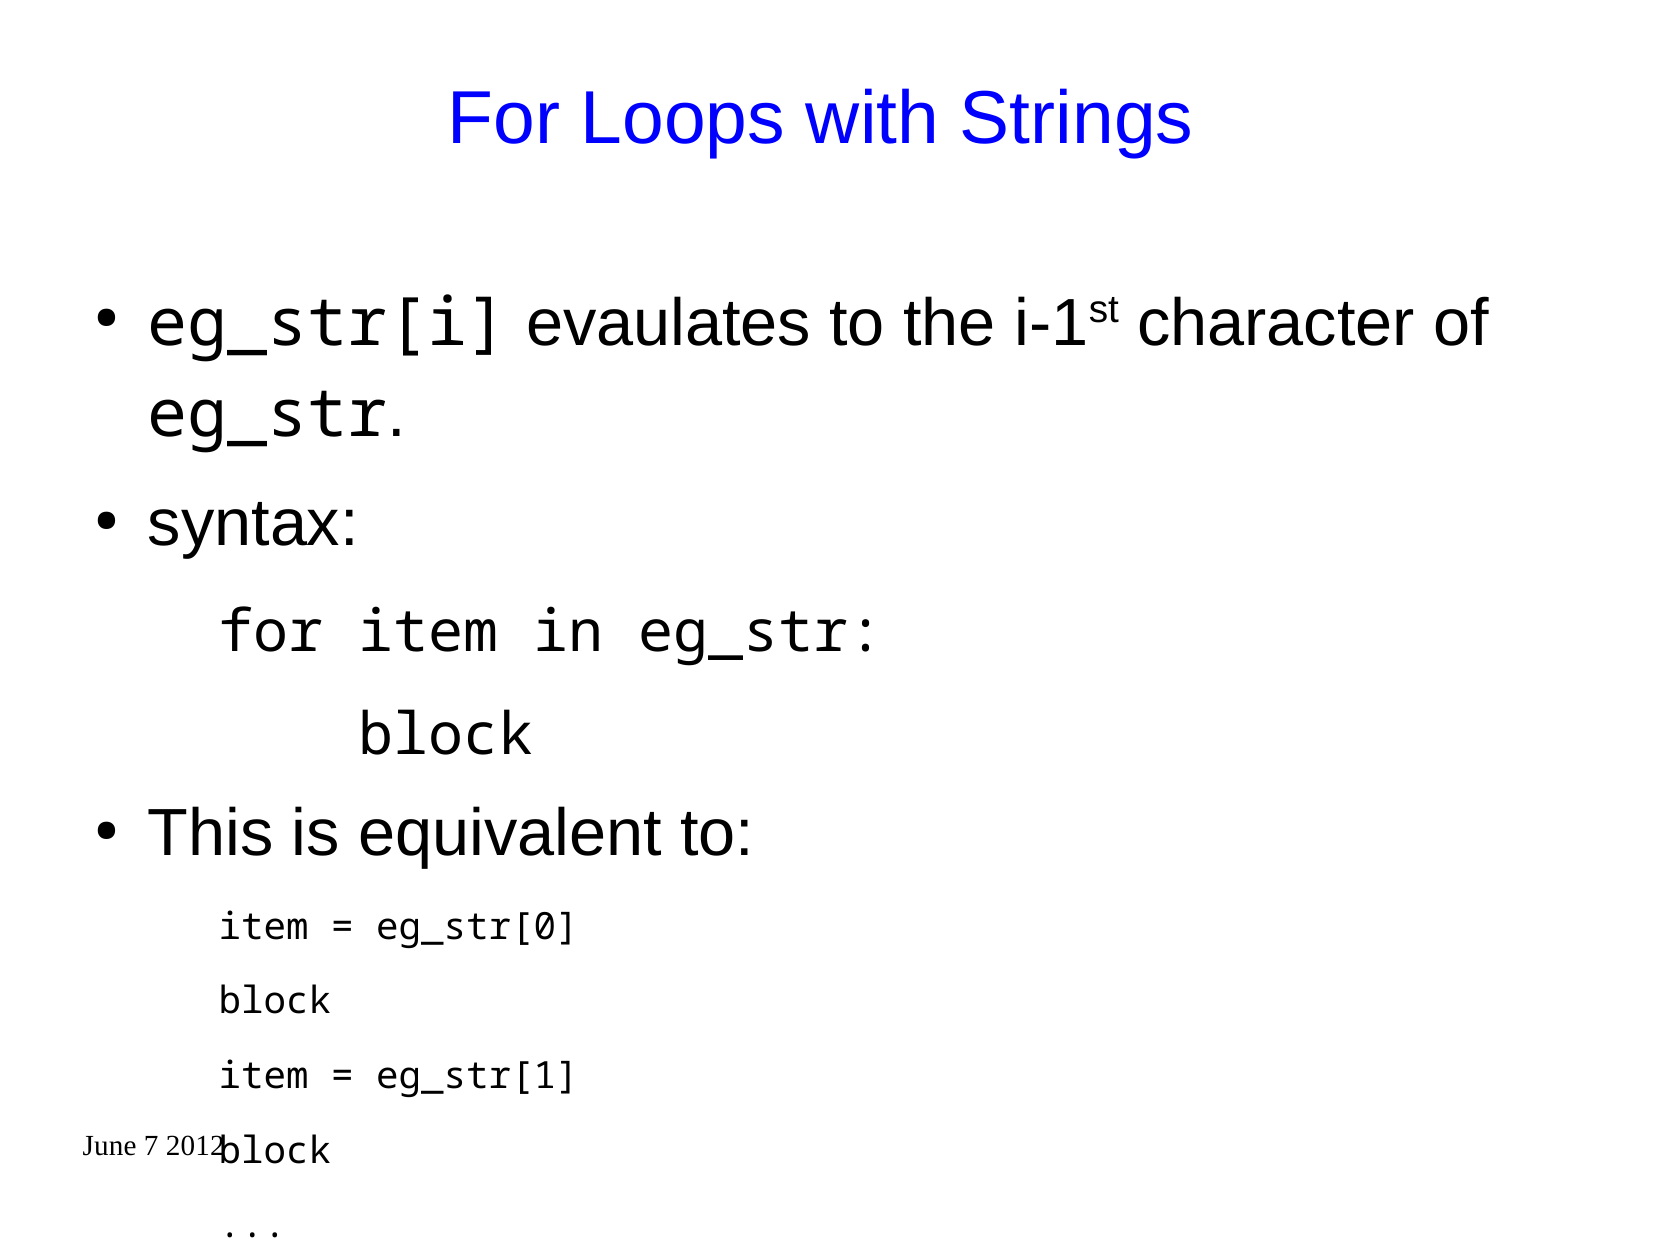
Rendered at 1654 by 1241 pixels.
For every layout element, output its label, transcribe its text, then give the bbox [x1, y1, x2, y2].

list eg_str[i] evaulates to the i-1st character of eg_str. syntax: for item in eg_str: block This is equivalent to: item = eg_str[0] block item = eg_str[1] block ... [76, 274, 1565, 1114]
title For Loops with Strings [76, 58, 1565, 178]
